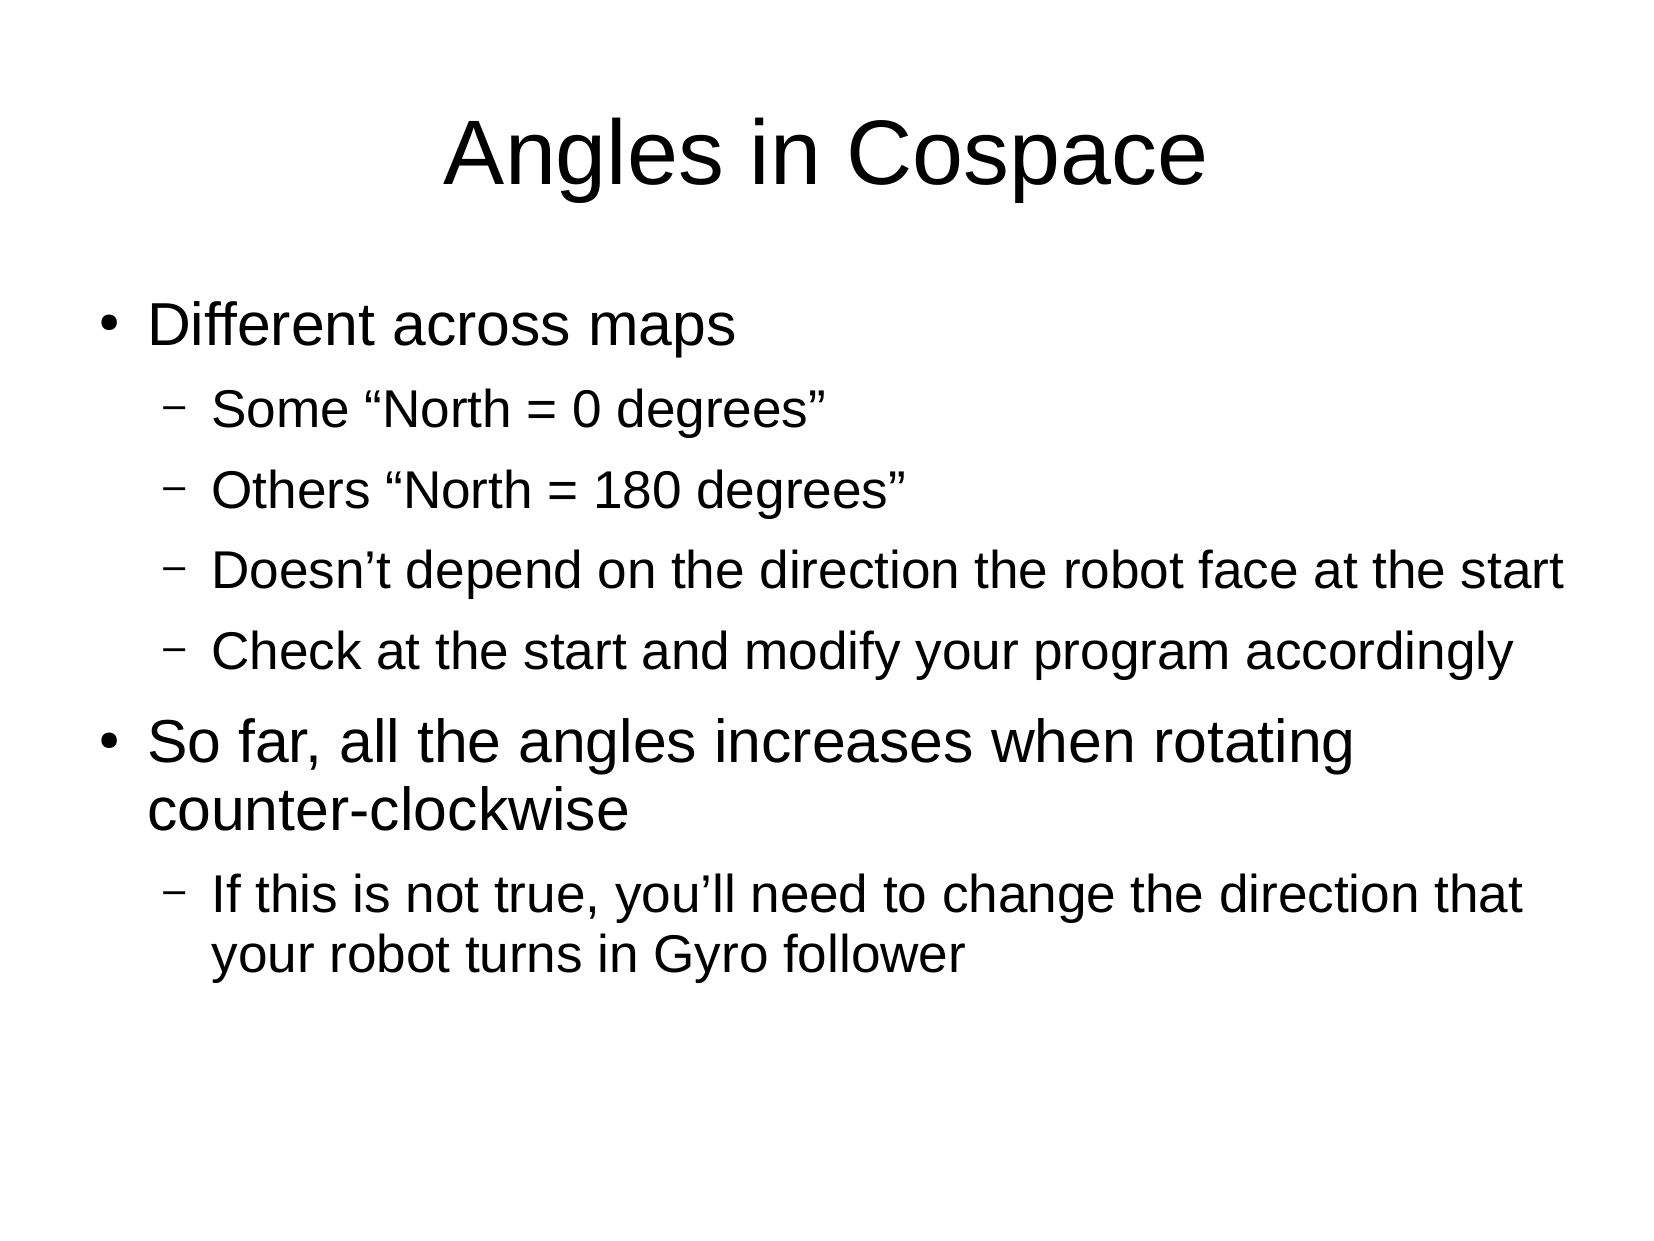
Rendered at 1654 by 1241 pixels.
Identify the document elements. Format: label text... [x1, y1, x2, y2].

title Angles in Cospace [82, 49, 1571, 257]
list Different across maps Some “North = 0 degrees” Others “North = 180 degrees” Doesn’t depend on the direction the robot face at the start Check at the start and modify your program accordingly So far, all the angles increases when rotating counter-clockwise If this is not true, you’ll need to change the direction that your robot turns in Gyro follower [82, 290, 1571, 1010]
